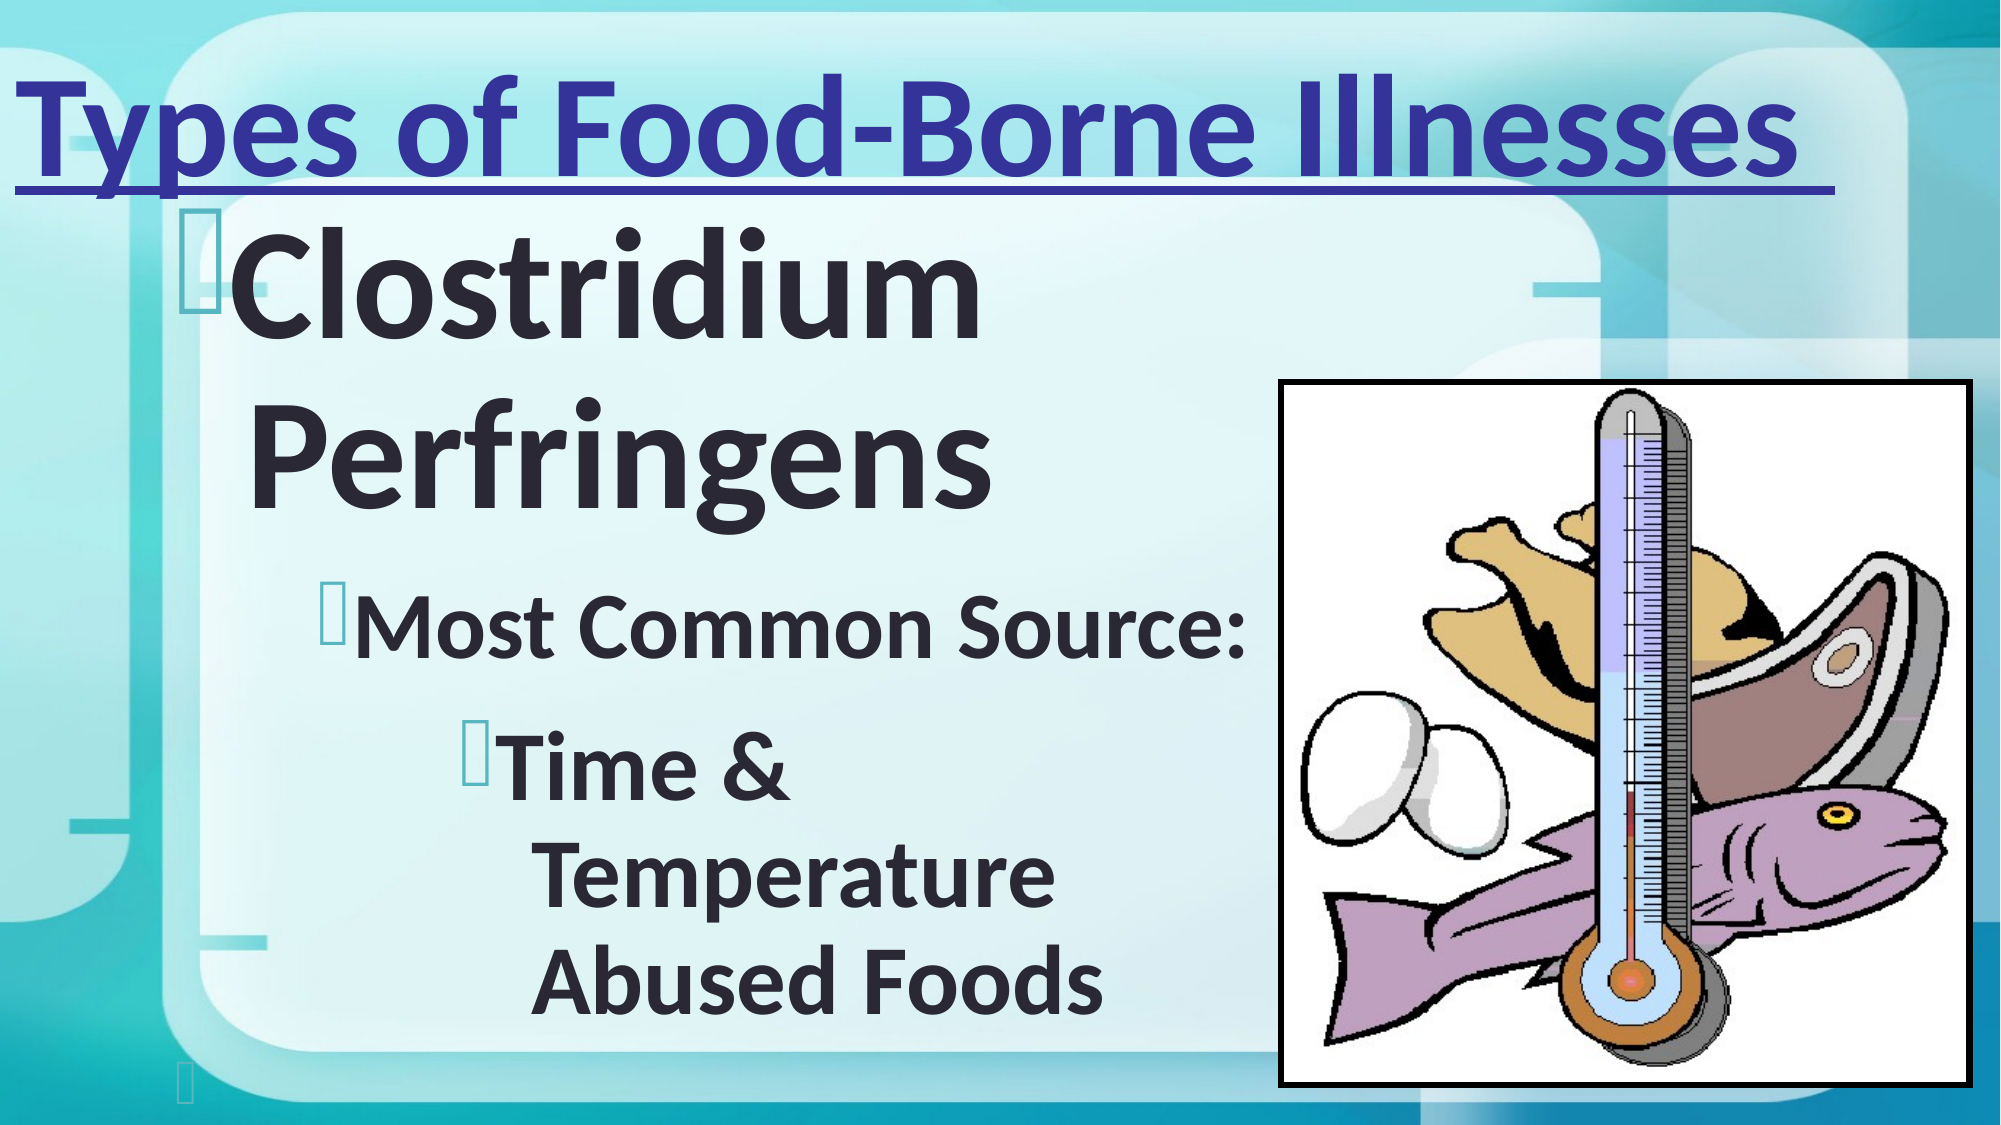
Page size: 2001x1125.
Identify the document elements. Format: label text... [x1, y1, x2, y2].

title Types of Food-Borne Illnesses [0, 0, 2000, 214]
list Clostridium Perfringens Most Common Source: Time & Temperature Abused Foods [159, 214, 1282, 1109]
picture [1284, 384, 1967, 1083]
